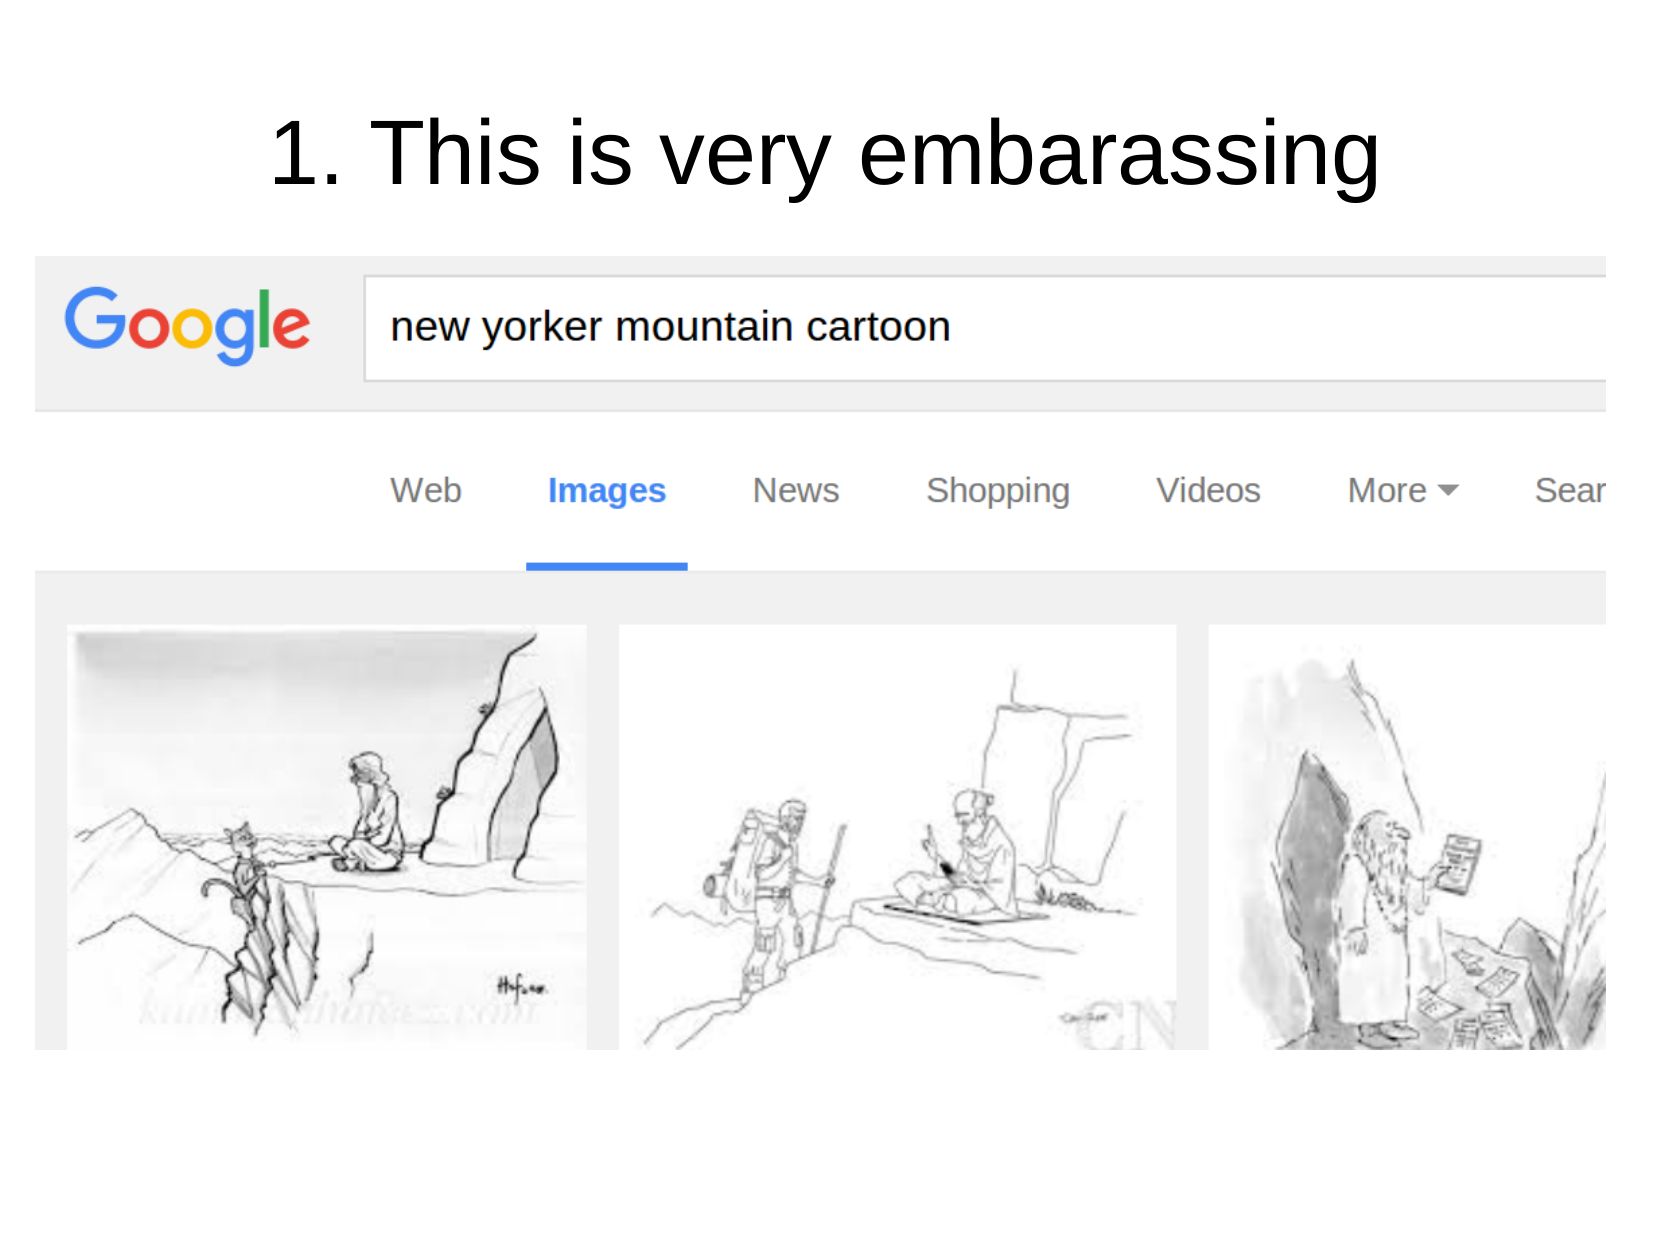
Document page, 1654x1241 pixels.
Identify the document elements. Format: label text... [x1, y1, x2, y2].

title 1. This is very embarassing [82, 49, 1571, 256]
picture [35, 256, 1606, 1051]
